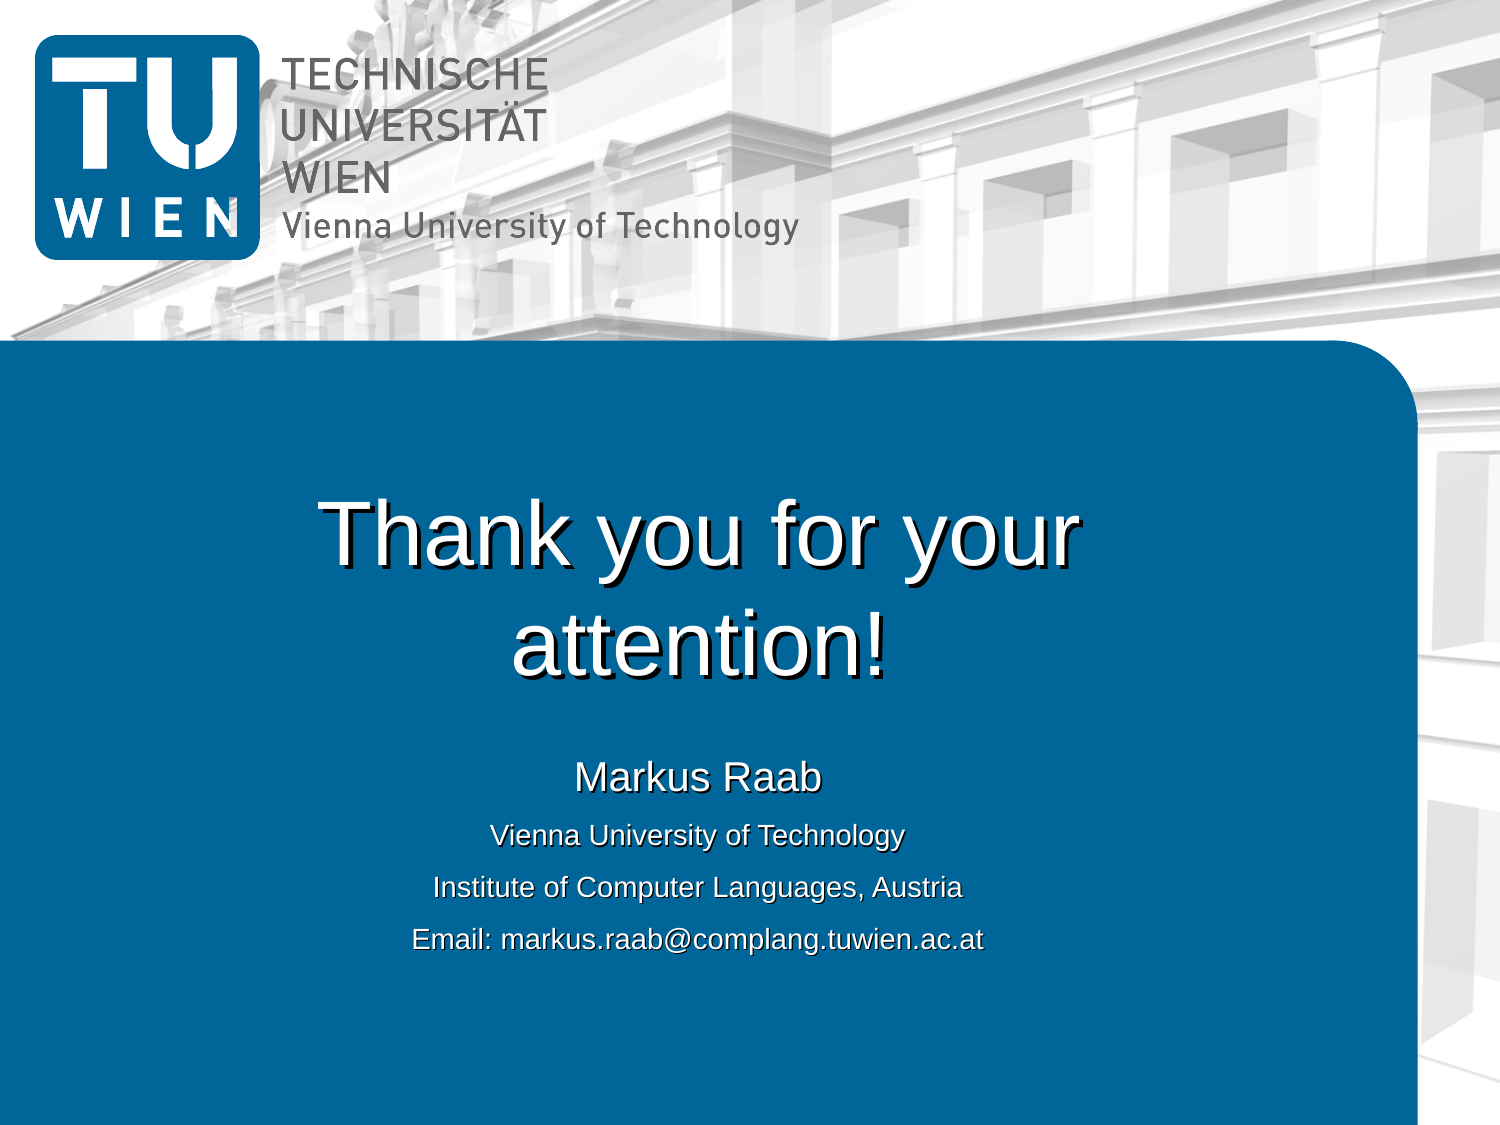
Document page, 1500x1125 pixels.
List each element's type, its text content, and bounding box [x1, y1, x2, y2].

subtitle Markus Raab Vienna University of Technology Institute of Computer Languages, Austria Email: markus.raab@complang.tuwien.ac.at [411, 750, 1028, 955]
picture [0, 0, 1500, 1125]
title Thank you for your attention! [316, 473, 1099, 759]
